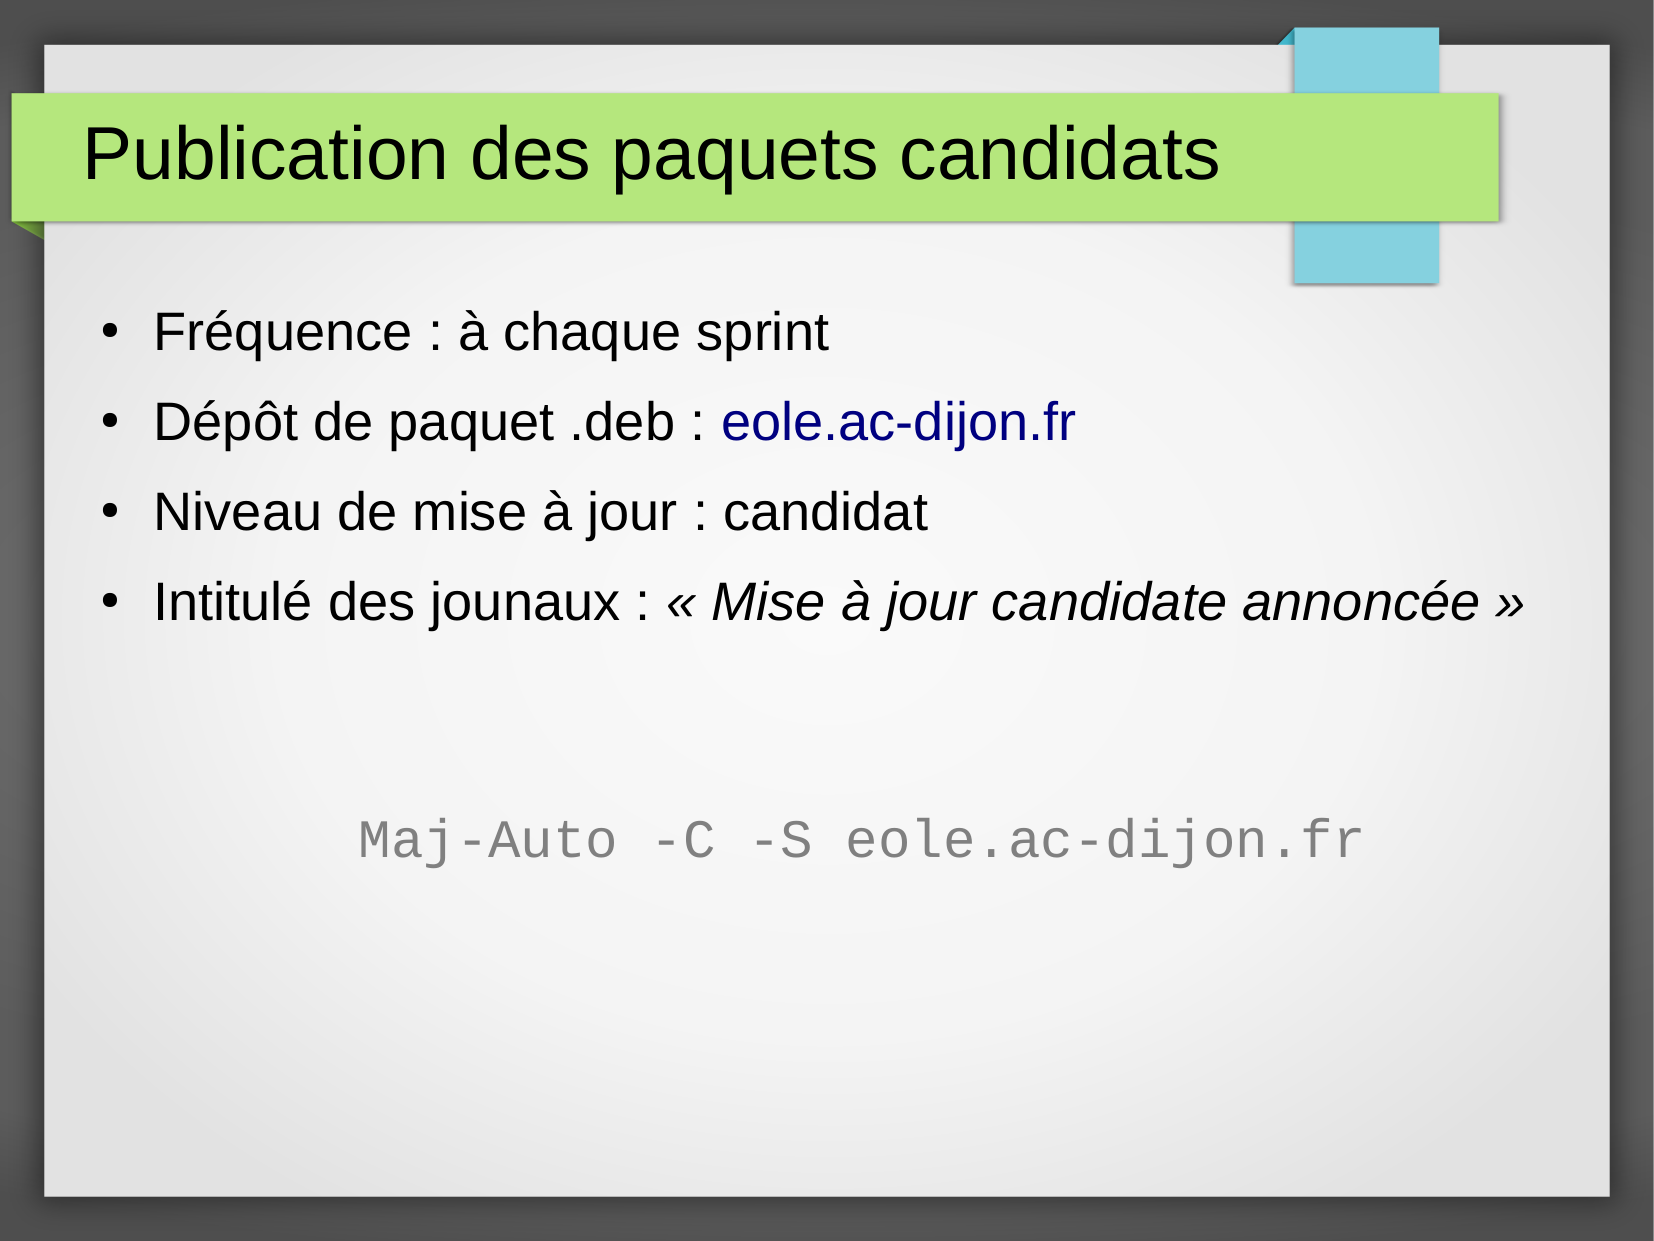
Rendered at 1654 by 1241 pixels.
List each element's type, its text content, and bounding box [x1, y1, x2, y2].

title Publication des paquets candidats [82, 94, 1264, 213]
list Fréquence : à chaque sprint Dépôt de paquet .deb : eole.ac-dijon.fr Niveau de mise à jour : candidat Intitulé des jounaux : « Mise à jour candidate annoncée » [82, 295, 1571, 639]
list Maj-Auto -C -S eole.ac-dijon.fr [82, 670, 1571, 1015]
picture [0, 0, 1654, 1241]
